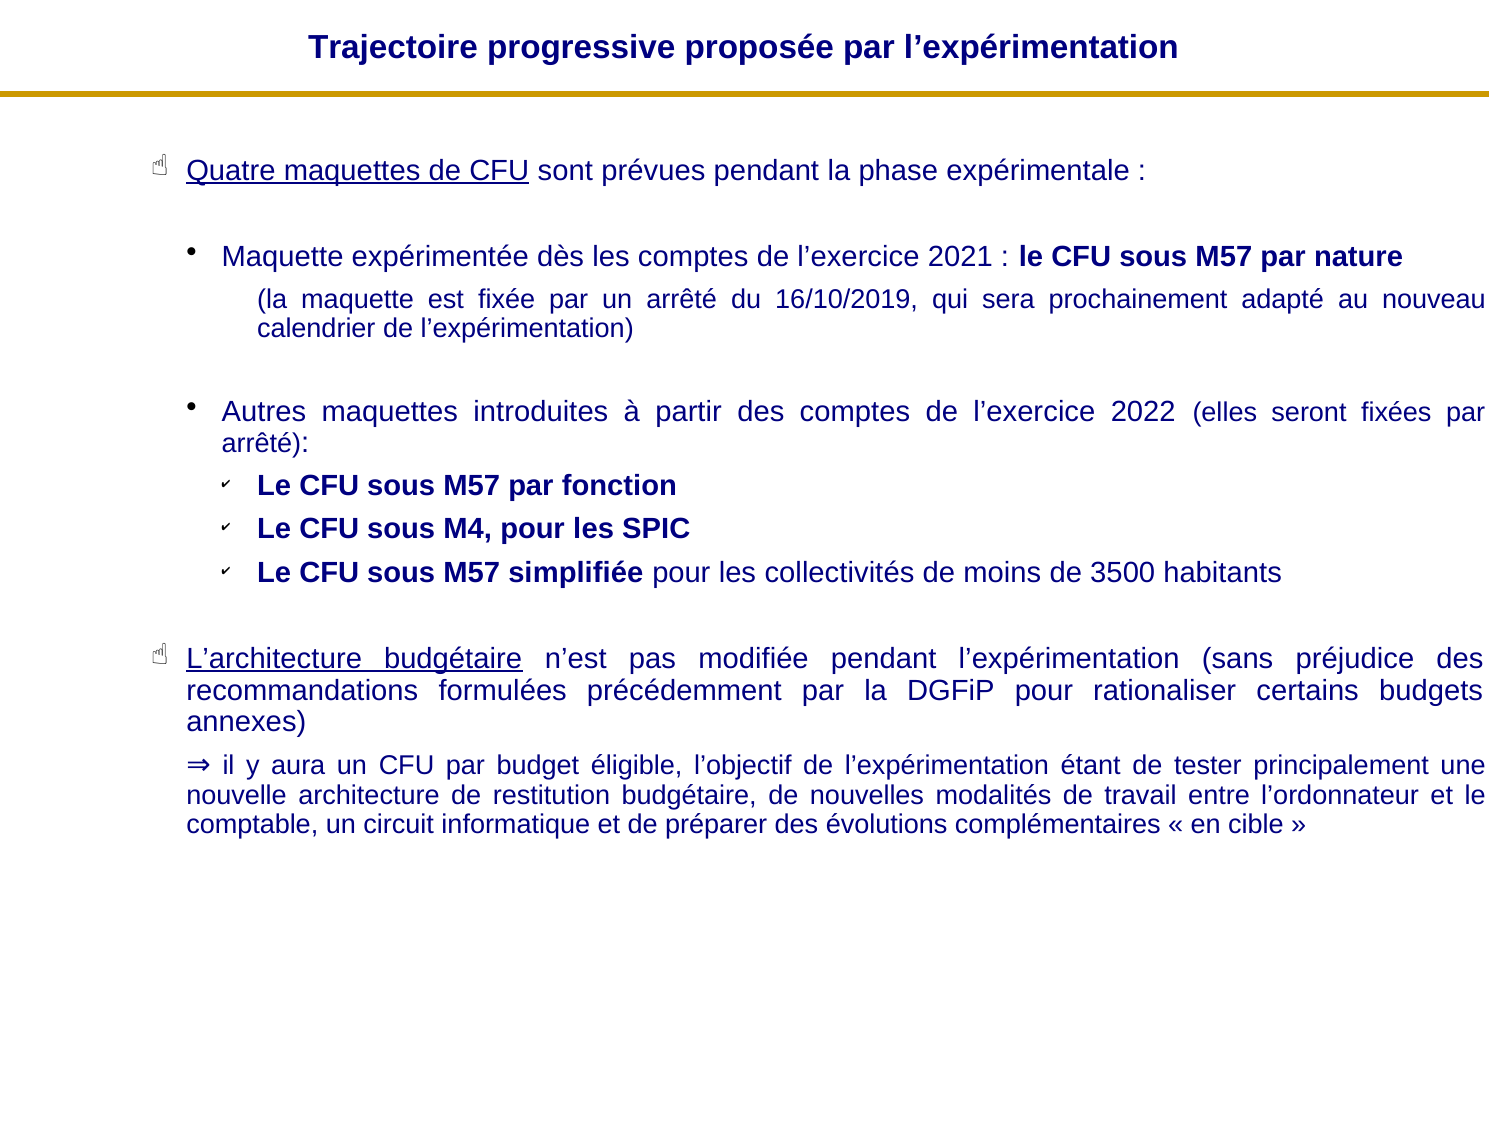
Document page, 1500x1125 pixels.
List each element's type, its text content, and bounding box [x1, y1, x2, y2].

text_box Quatre maquettes de CFU sont prévues pendant la phase expérimentale : Maquette expérimentée dès les comptes de l’exercice 2021 : le CFU sous M57 par nature (la maquette est fixée par un arrêté du 16/10/2019, qui sera prochainement adapté au nouveau calendrier de l’expérimentation) Autres maquettes introduites à partir des comptes de l’exercice 2022 (elles seront fixées par arrêté): Le CFU sous M57 par fonction Le CFU sous M4, pour les SPIC Le CFU sous M57 simplifiée pour les collectivités de moins de 3500 habitants L’architecture budgétaire n’est pas modifiée pendant l’expérimentation (sans préjudice des recommandations formulées précédemment par la DGFiP pour rationaliser certains budgets annexes) ⇒ il y aura un CFU par budget éligible, l’objectif de l’expérimentation étant de tester principalement une nouvelle architecture de restitution budgétaire, de nouvelles modalités de travail entre l’ordonnateur et le comptable, un circuit informatique et de préparer des évolutions complémentaires « en cible » [35, 147, 1500, 282]
title Trajectoire progressive proposée par l’expérimentation [0, 0, 1489, 91]
title Trajectoire progressive proposée par l’expérimentation [0, 97, 1489, 101]
